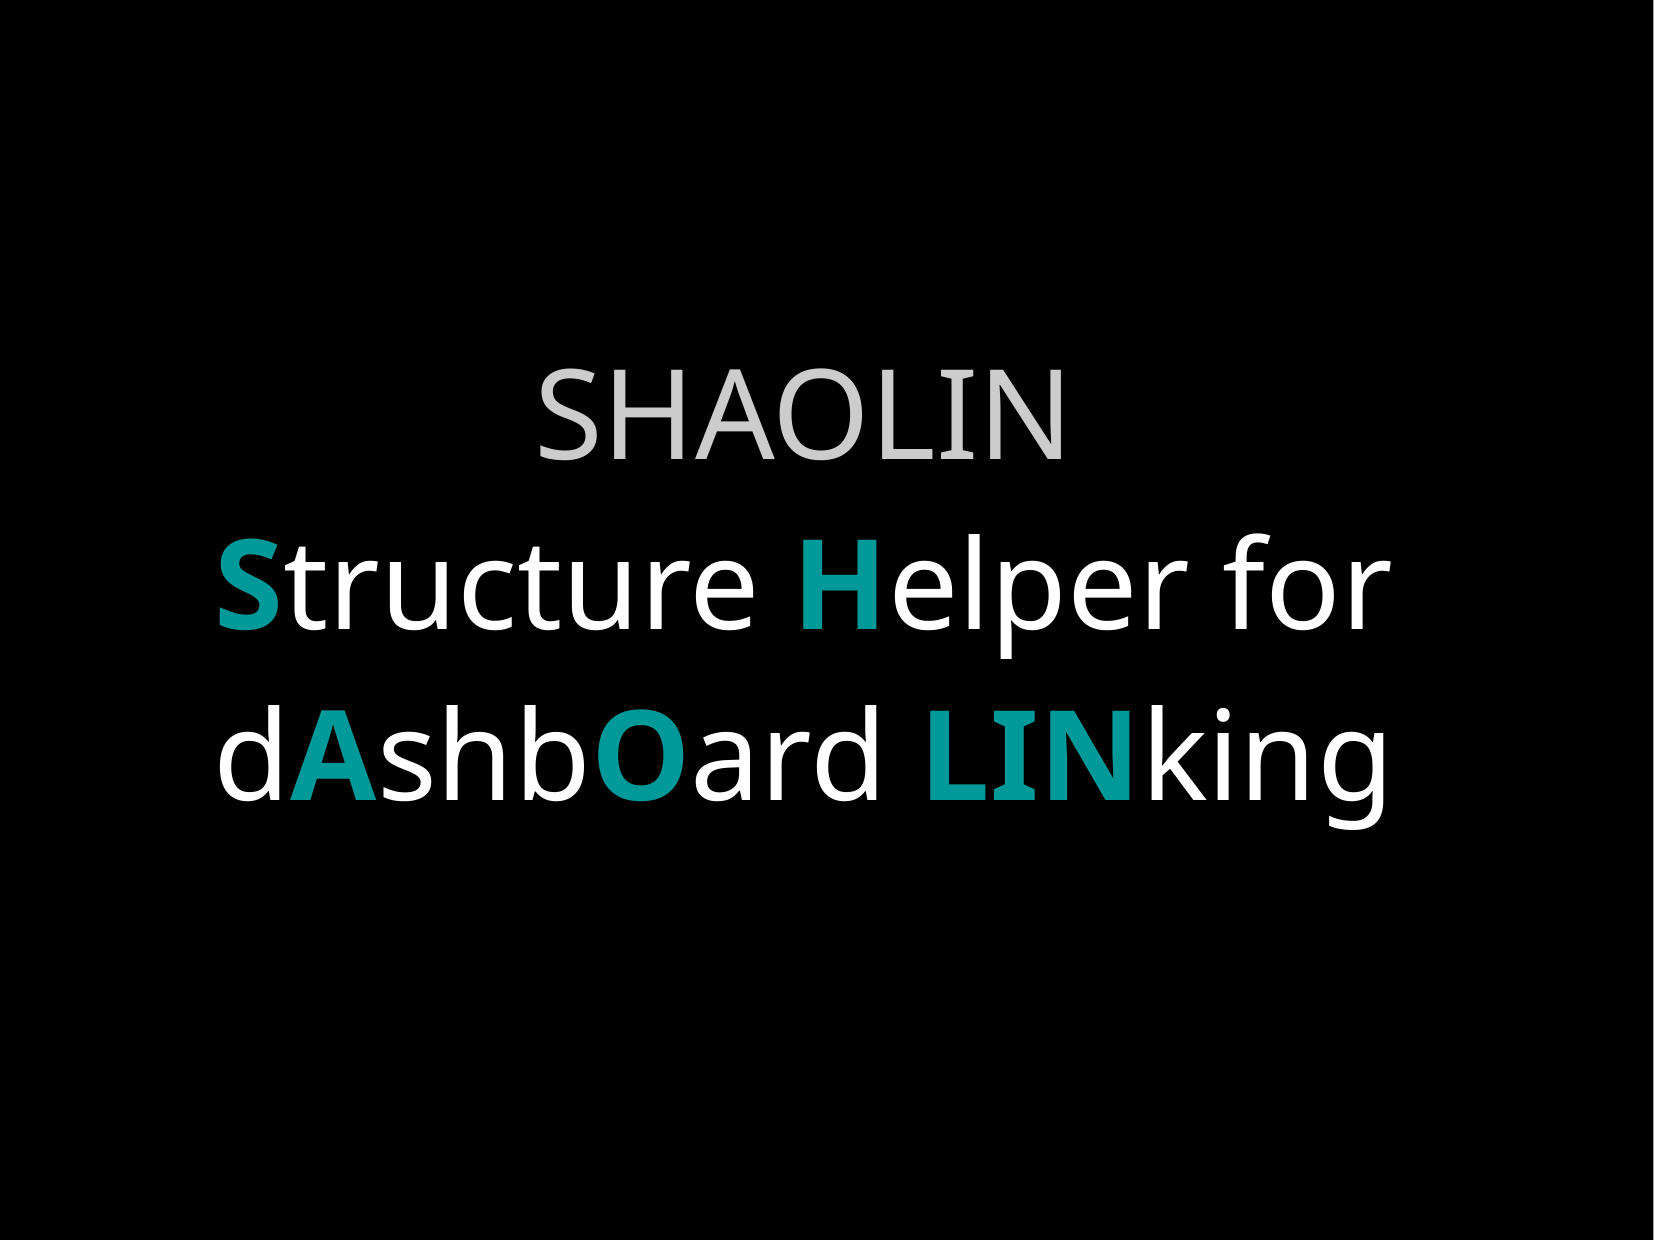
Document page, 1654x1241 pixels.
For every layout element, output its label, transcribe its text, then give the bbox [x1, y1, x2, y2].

title SHAOLIN Structure Helper for dAshbOard LINking [60, 352, 1549, 810]
